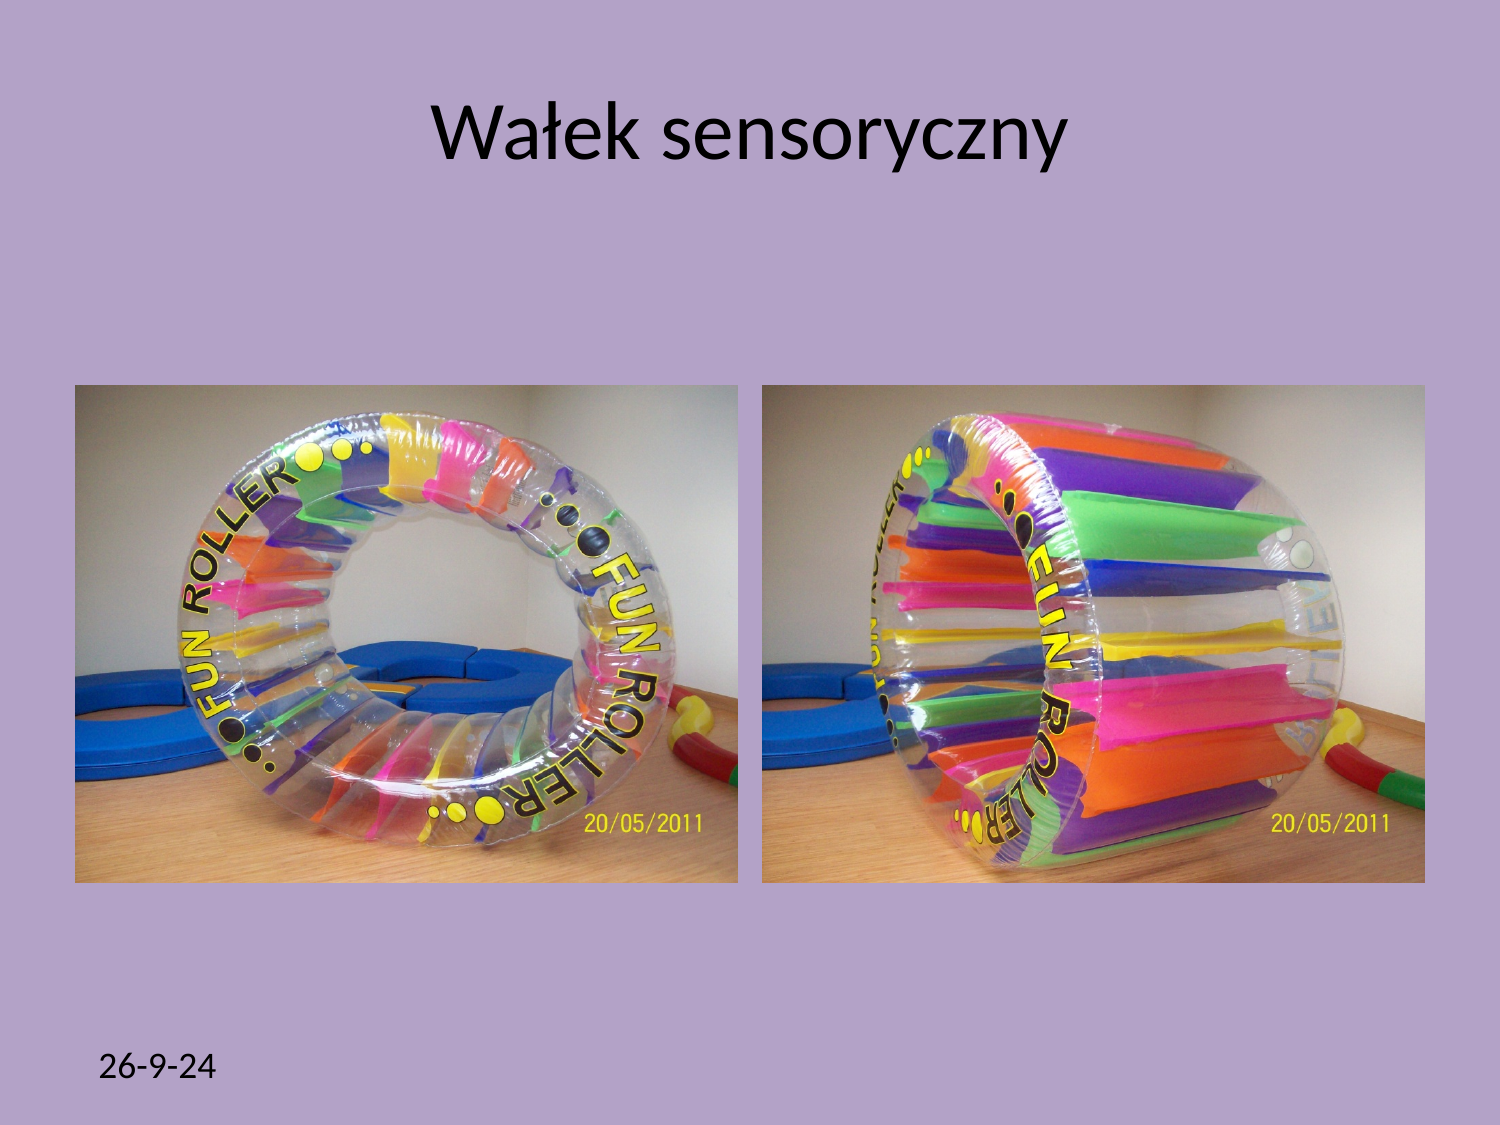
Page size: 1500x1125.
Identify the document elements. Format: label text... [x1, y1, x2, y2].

picture [762, 385, 1425, 883]
title Wałek sensoryczny [75, 45, 1425, 233]
picture [75, 385, 738, 883]
